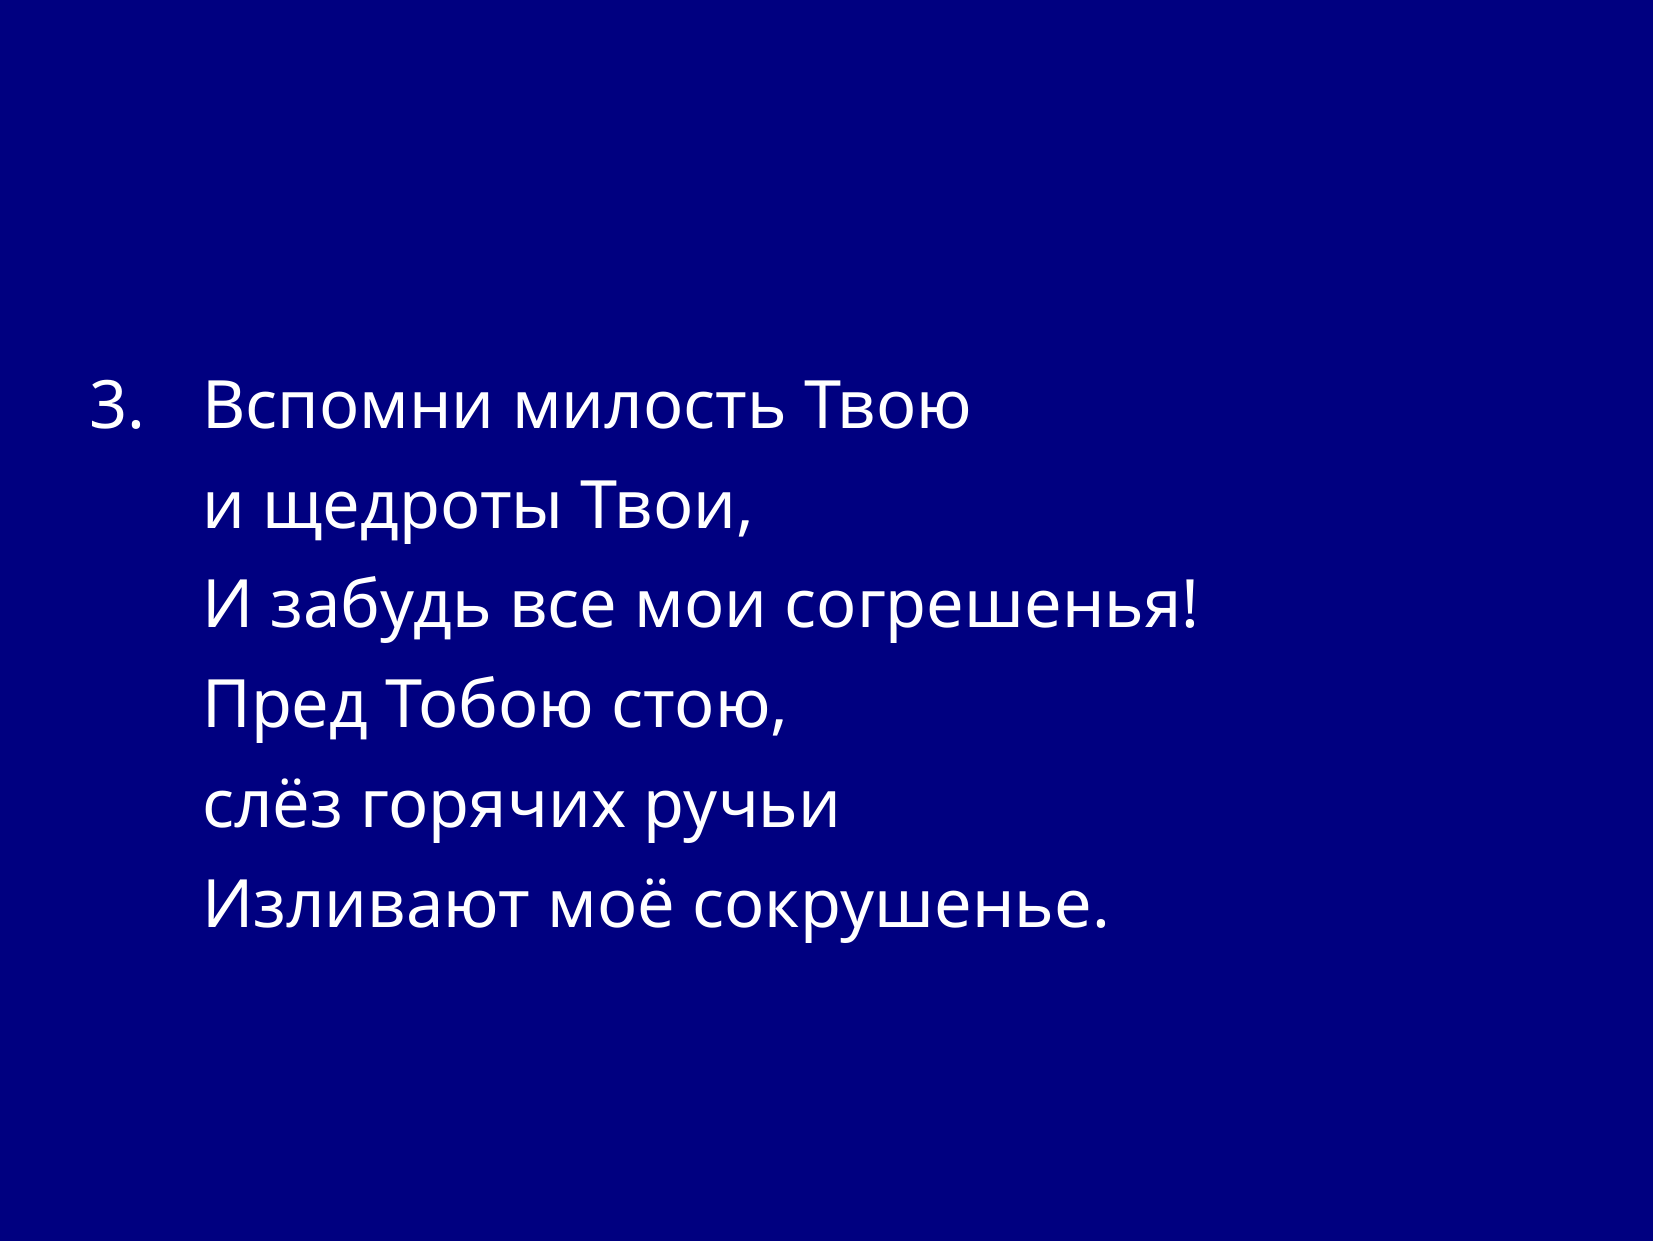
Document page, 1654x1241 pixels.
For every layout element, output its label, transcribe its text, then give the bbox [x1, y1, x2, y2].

text_box 3. Вспомни милость Твою и щедроты Твои, И забудь все мои согрешенья! Пред Тобою стою, слёз горячих ручьи Изливают моё сокрушенье. [75, 150, 1576, 1163]
